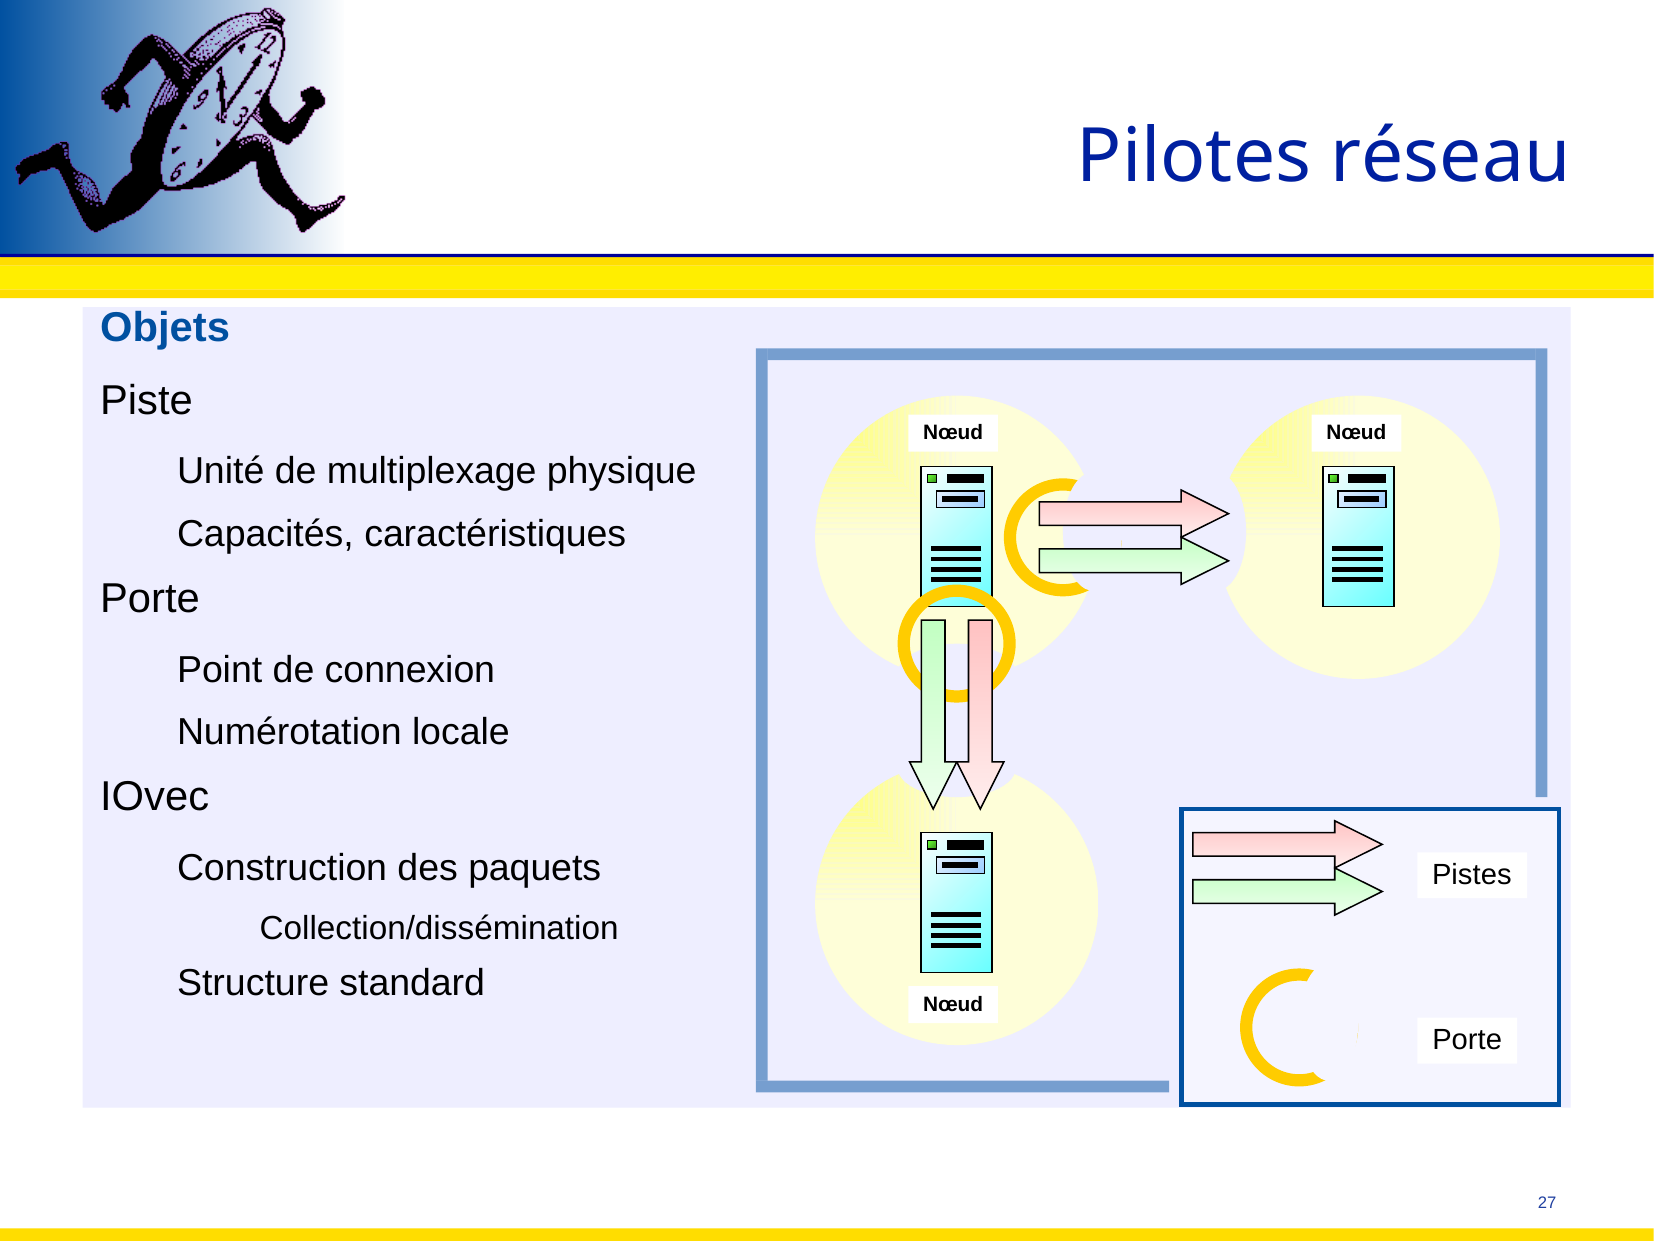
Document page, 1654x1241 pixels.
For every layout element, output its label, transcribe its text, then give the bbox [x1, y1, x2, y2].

text_box Nœud [908, 414, 998, 452]
text_box [815, 395, 1501, 1046]
text_box [755, 348, 1548, 1093]
text_box [1181, 809, 1560, 1105]
title Pilotes réseau [372, 49, 1571, 257]
text_box Pistes [1417, 852, 1528, 899]
text_box Nœud [908, 986, 998, 1024]
text_box Porte [1417, 1017, 1518, 1064]
text_box Nœud [1311, 414, 1402, 452]
list Objets Piste Unité de multiplexage physique Capacités, caractéristiques Porte Point de connexion Numérotation locale IOvec Construction des paquets Collection/dissémination Structure standard [82, 307, 1571, 1108]
picture [14, 0, 353, 245]
